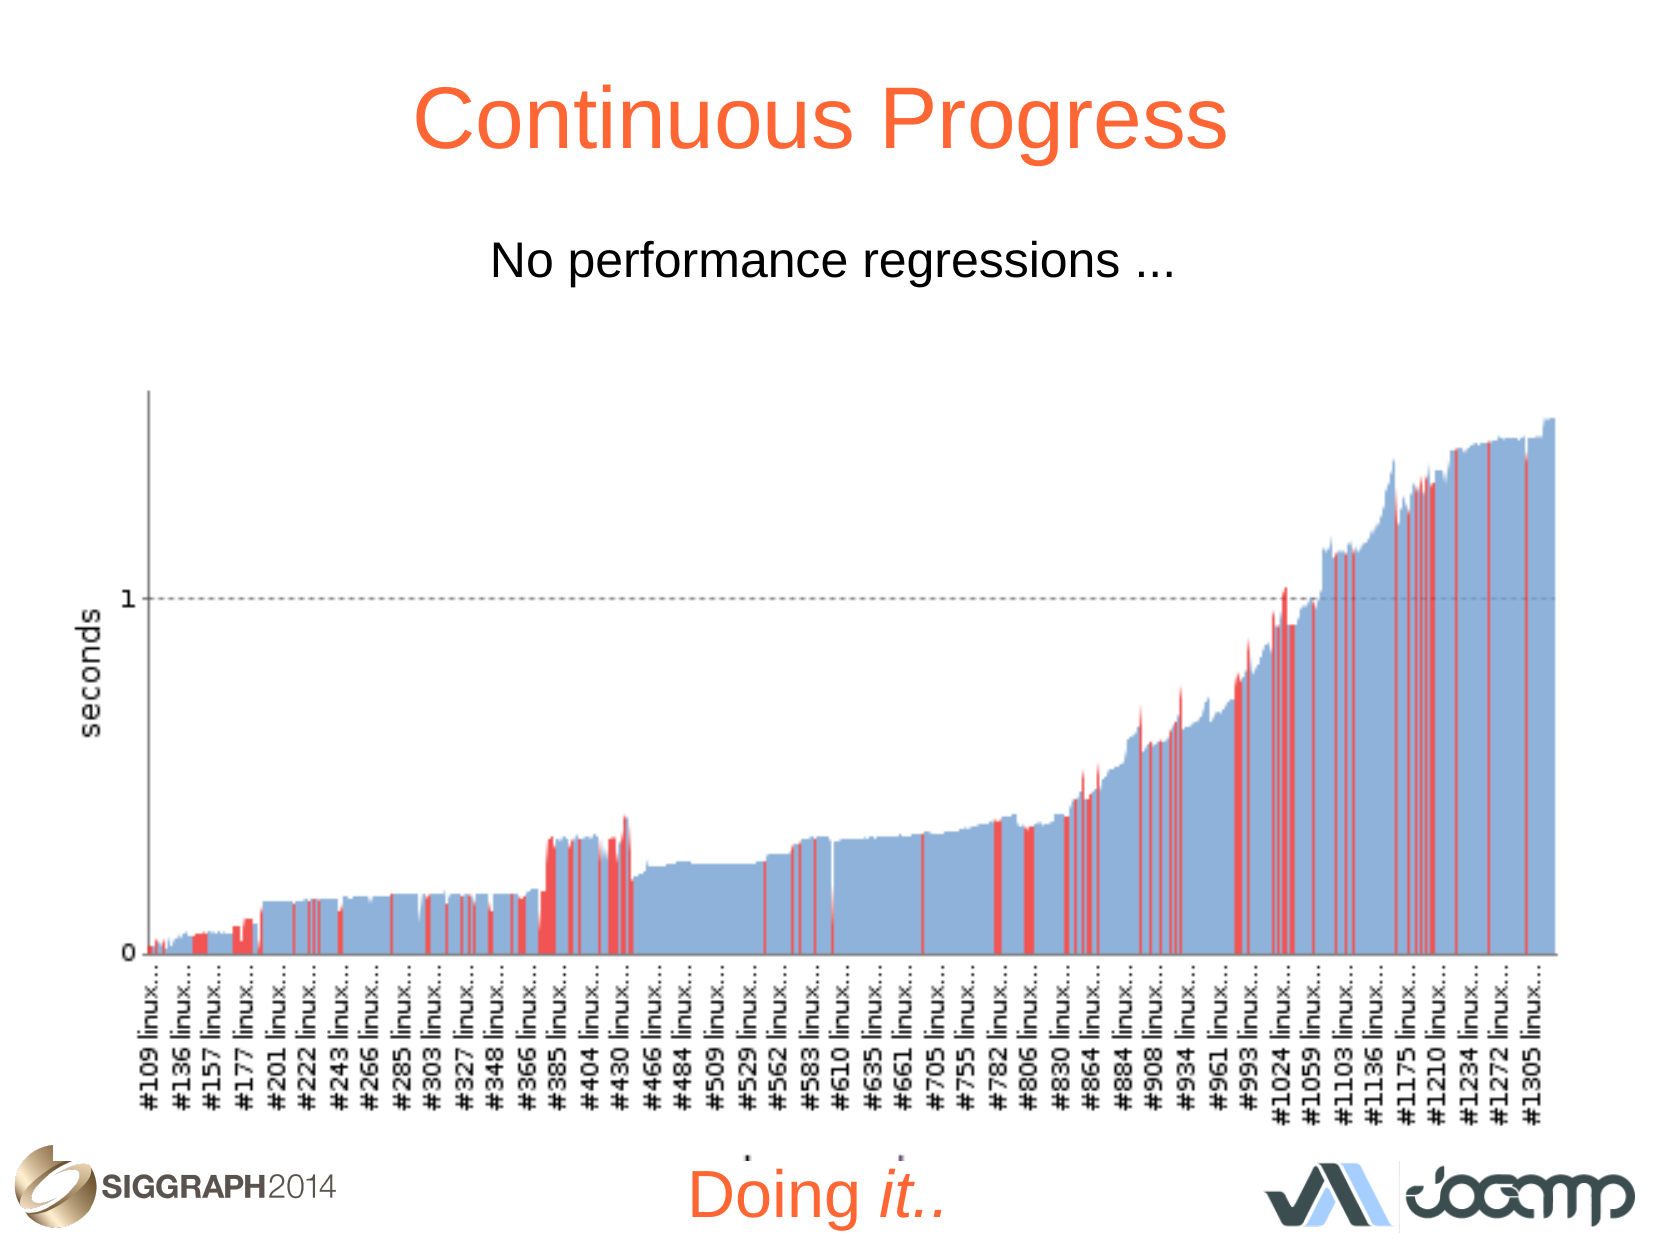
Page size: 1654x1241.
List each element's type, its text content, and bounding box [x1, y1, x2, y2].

text_box Doing it.. [672, 1161, 966, 1239]
title Continuous Progress [68, 56, 1576, 181]
text_box No performance regressions ... [461, 225, 1193, 296]
picture [7, 359, 1635, 1239]
